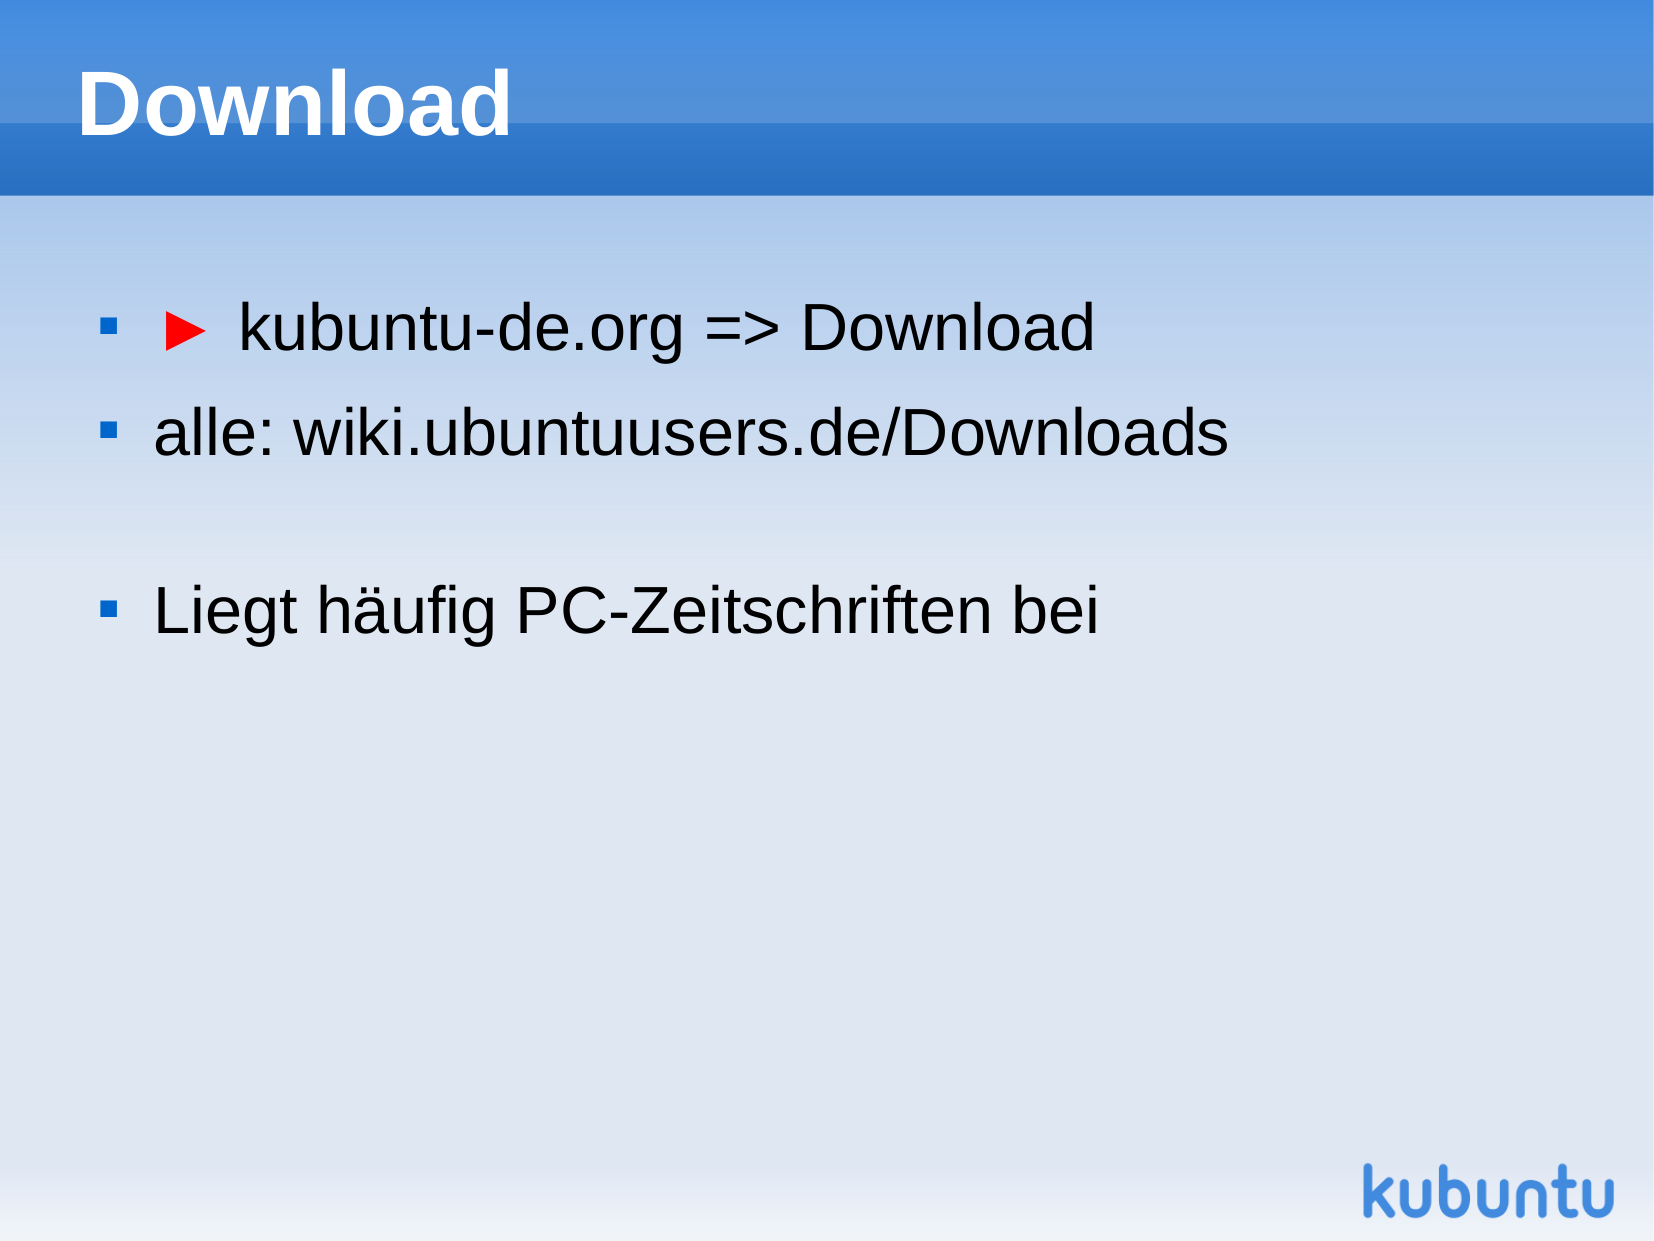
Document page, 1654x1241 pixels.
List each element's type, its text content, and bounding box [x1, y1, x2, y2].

list ► kubuntu-de.org => Download alle: wiki.ubuntuusers.de/Downloads Liegt häufig PC-Zeitschriften bei [82, 290, 1571, 1094]
title Download [76, 0, 1565, 208]
picture [0, 0, 1654, 1241]
